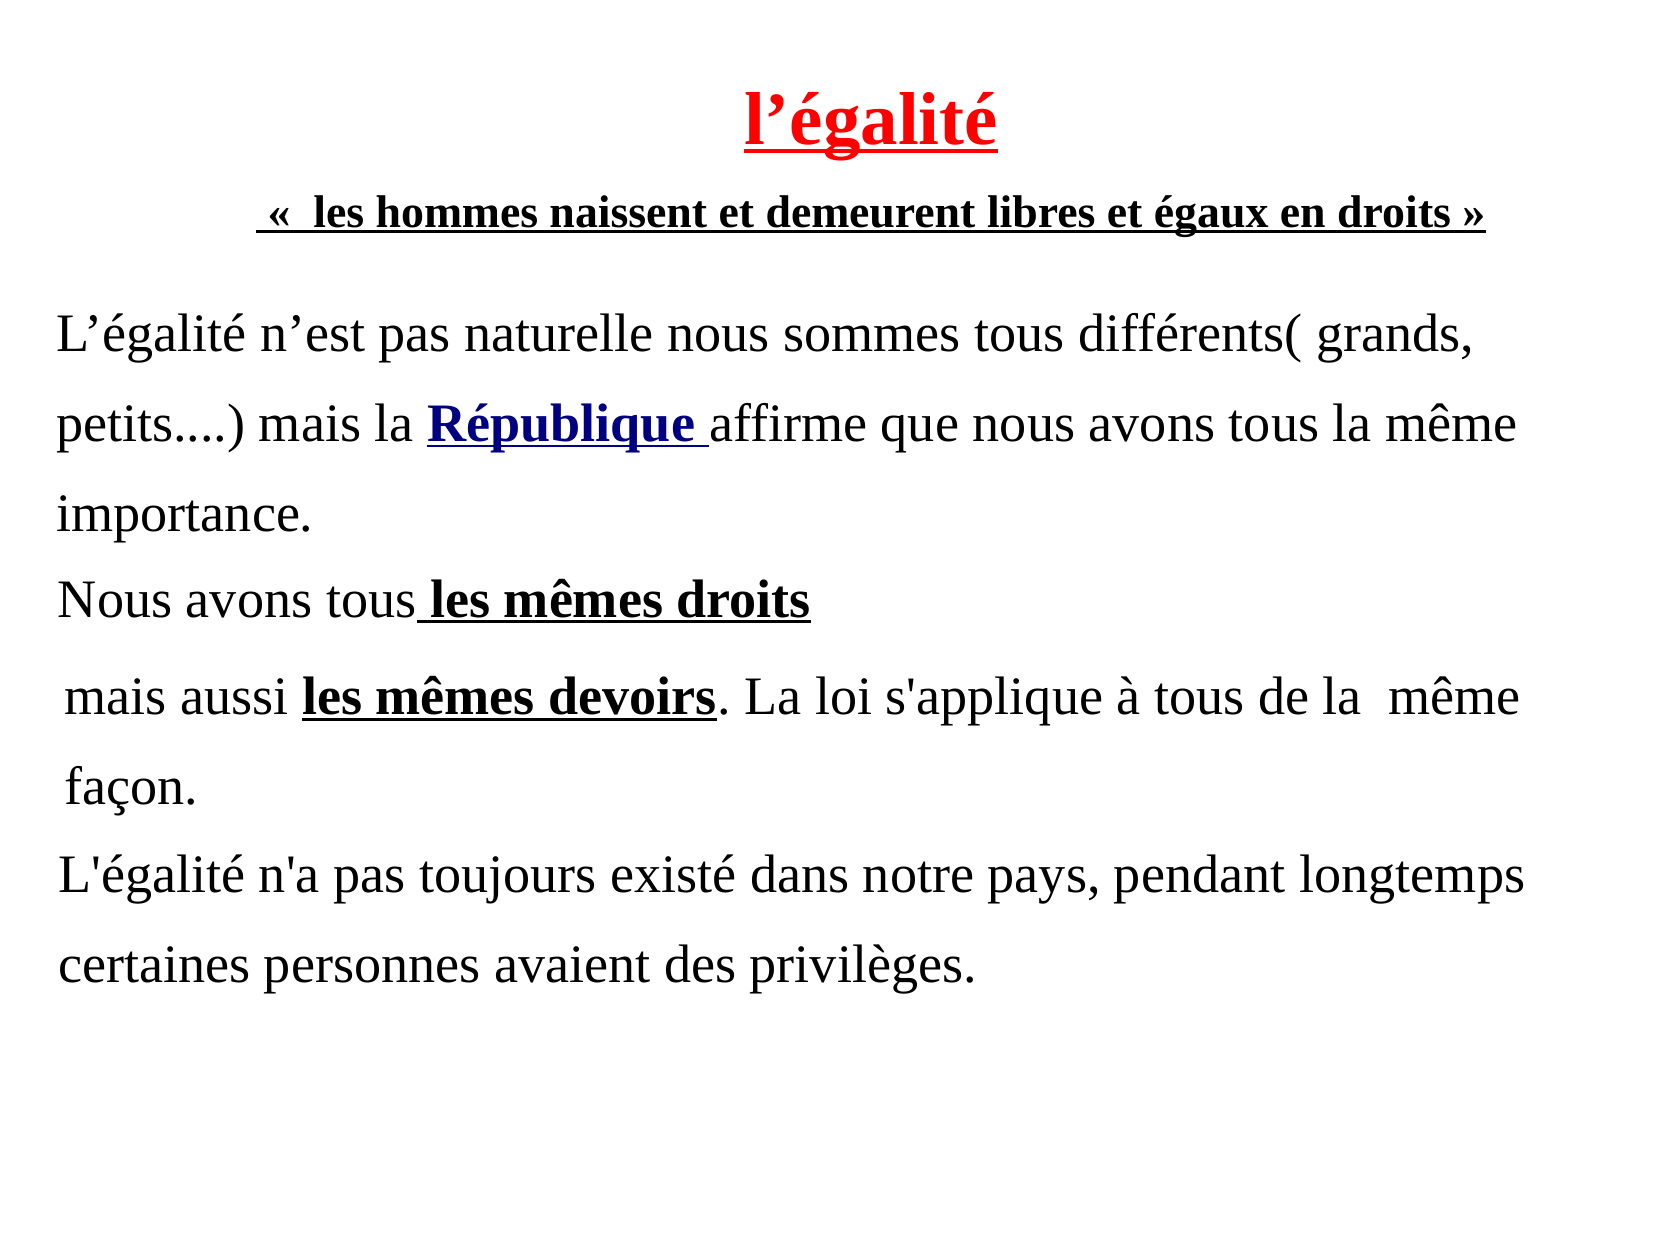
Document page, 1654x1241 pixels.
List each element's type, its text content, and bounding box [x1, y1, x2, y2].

text_box Nous avons tous les mêmes droits [29, 531, 1654, 674]
text_box L'égalité n'a pas toujours existé dans notre pays, pendant longtemps certaines personnes avaient des privilèges. [43, 807, 1654, 975]
text_box mais aussi les mêmes devoirs. La loi s'applique à tous de la même façon. [49, 629, 1565, 798]
text_box l’égalité « les hommes naissent et demeurent libres et égaux en droits » [236, 29, 1506, 265]
text_box L’égalité n’est pas naturelle nous sommes tous différents( grands, petits....) mais la République affirme que nous avons tous la même importance. [41, 265, 1654, 526]
